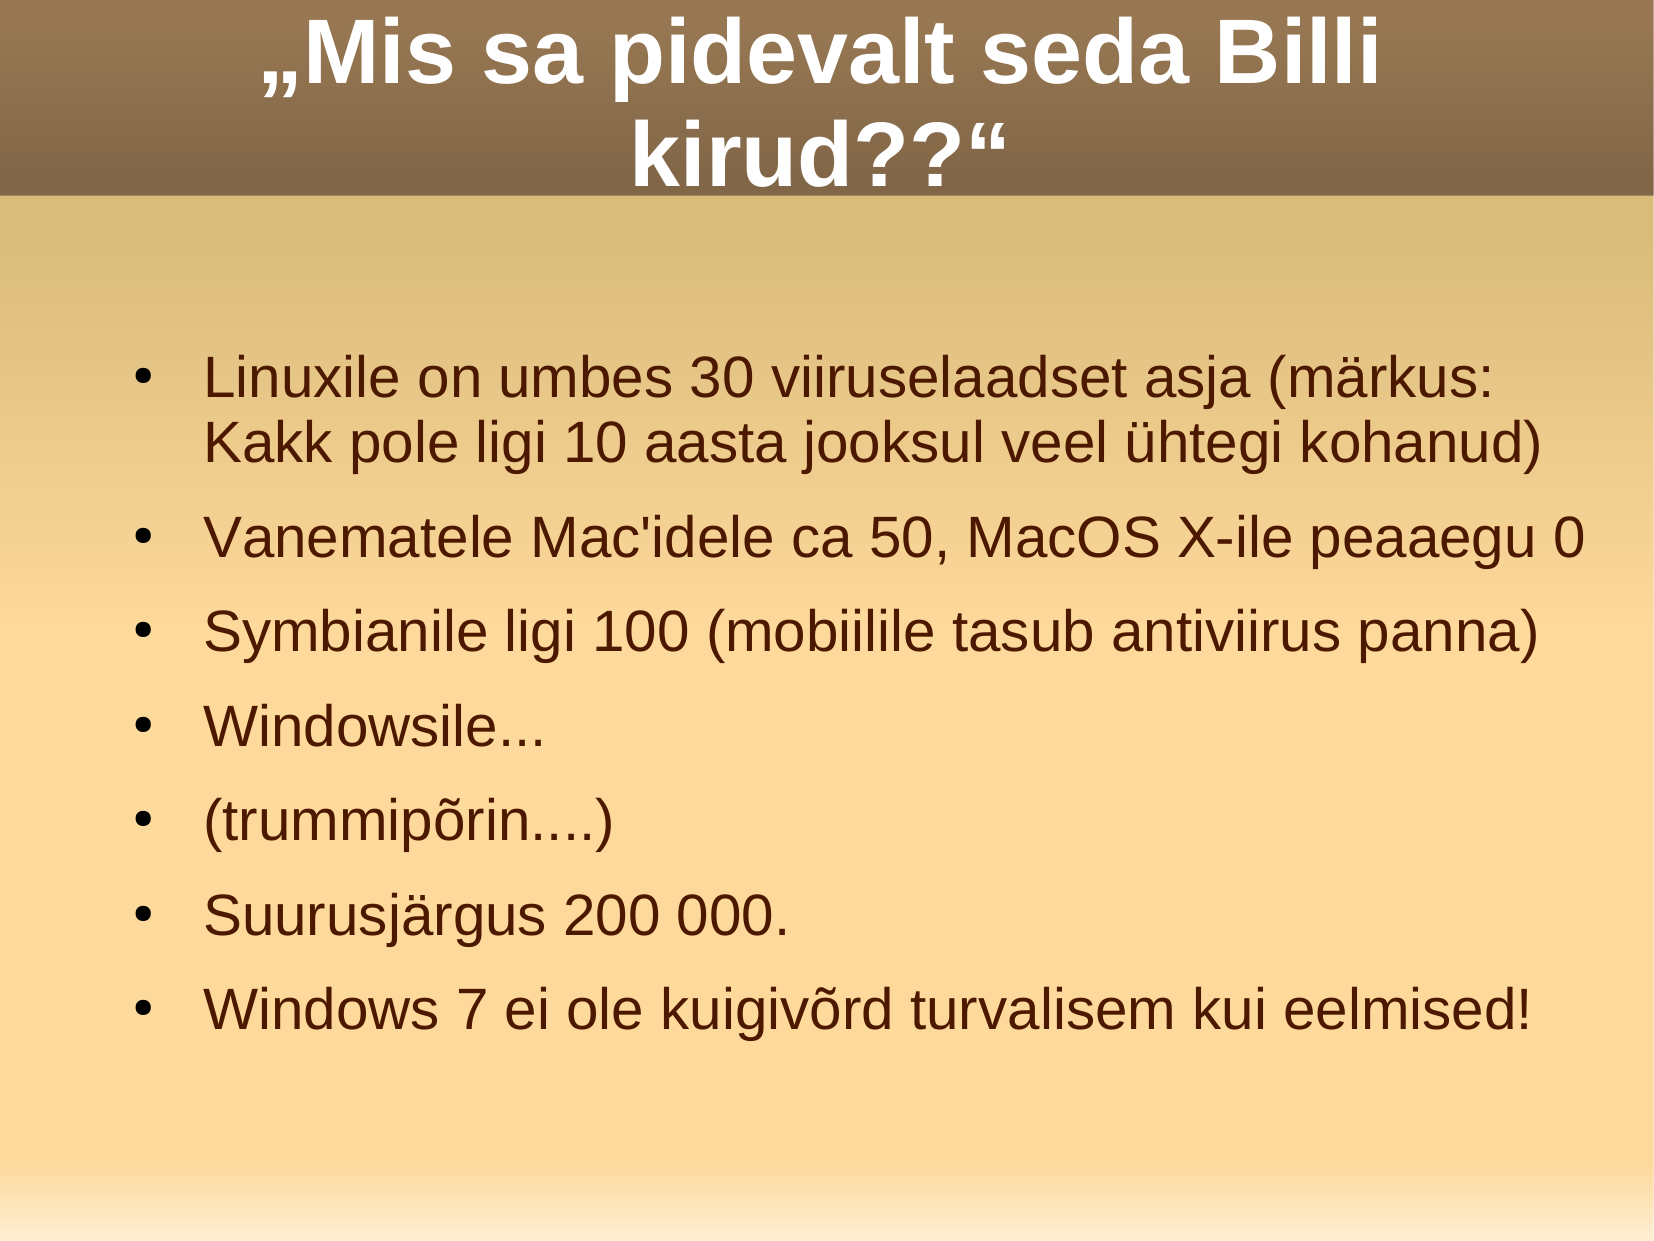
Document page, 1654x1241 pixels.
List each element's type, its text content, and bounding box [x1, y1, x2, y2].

title „Mis sa pidevalt seda Billi kirud??“ [76, 0, 1565, 208]
picture [0, 0, 1654, 1241]
list Linuxile on umbes 30 viiruselaadset asja (märkus: Kakk pole ligi 10 aasta jooksul veel ühtegi kohanud) Vanematele Mac'idele ca 50, MacOS X-ile peaaegu 0 Symbianile ligi 100 (mobiilile tasub antiviirus panna) Windowsile... (trummipõrin....) Suurusjärgus 200 000. Windows 7 ei ole kuigivõrd turvalisem kui eelmised! [121, 344, 1595, 1127]
